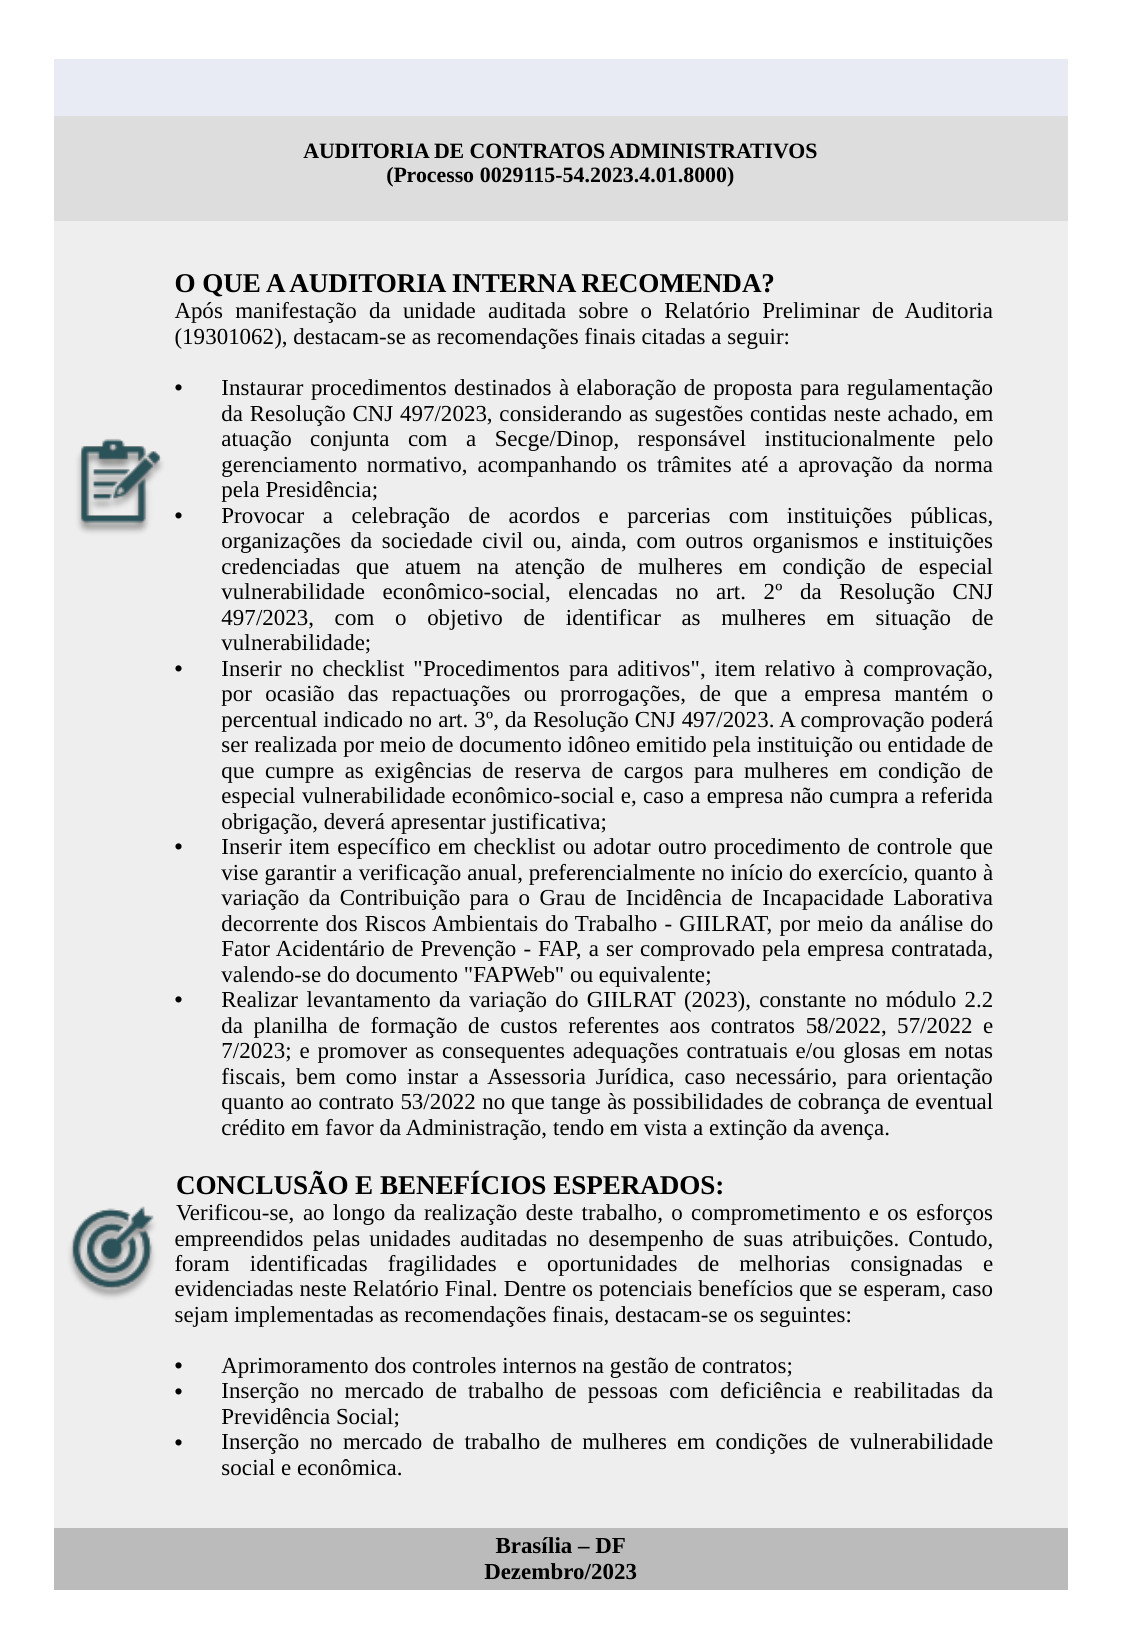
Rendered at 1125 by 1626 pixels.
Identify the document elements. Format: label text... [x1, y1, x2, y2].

table_cell AUDITORIA DE CONTRATOS ADMINISTRATIVOS (Processo 0029115-54.2023.4.01.8000) [54, 116, 1068, 221]
picture [57, 429, 176, 548]
table_header [54, 59, 1068, 116]
table_cell [54, 221, 142, 1195]
table_cell O QUE A AUDITORIA INTERNA RECOMENDA? Após manifestação da unidade auditada sobre o Relatório Preliminar de Auditoria (19301062), destacam-se as recomendações finais citadas a seguir: Instaurar procedimentos destinados à elaboração de proposta para regulamentação da Resolução CNJ 497/2023, considerando as sugestões contidas neste achado, em atuação conjunta com a Secge/Dinop, responsável institucionalmente pelo gerenciamento normativo, acompanhando os trâmites até a aprovação da norma pela Presidência; Provocar a celebração de acordos e parcerias com instituições públicas, organizações da sociedade civil ou, ainda, com outros organismos e instituições credenciadas que atuem na atenção de mulheres em condição de especial vulnerabilidade econômico-social, elencadas no art. 2º da Resolução CNJ 497/2023, com o objetivo de identificar as mulheres em situação de vulnerabilidade; Inserir no checklist "Procedimentos para aditivos", item relativo à comprovação, por ocasião das repactuações ou prorrogações, de que a empresa mantém o percentual indicado no art. 3º, da Resolução CNJ 497/2023. A comprovação poderá ser realizada por meio de documento idôneo emitido pela instituição ou entidade de que cumpre as exigências de reserva de cargos para mulheres em condição de especial vulnerabilidade econômico-social e, caso a empresa não cumpra a referida obrigação, deverá apresentar justificativa; Inserir item específico em checklist ou adotar outro procedimento de controle que vise garantir a verificação anual, preferencialmente no início do exercício, quanto à variação da Contribuição para o Grau de Incidência de Incapacidade Laborativa decorrente dos Riscos Ambientais do Trabalho - GIILRAT, por meio da análise do Fator Acidentário de Prevenção - FAP, a ser comprovado pela empresa contratada, valendo-se do documento "FAPWeb" ou equivalente; Realizar levantamento da variação do GIILRAT (2023), constante no módulo 2.2 da planilha de formação de custos referentes aos contratos 58/2022, 57/2022 e 7/2023; e promover as consequentes adequações contratuais e/ou glosas em notas fiscais, bem como instar a Assessoria Jurídica, caso necessário, para orientação quanto ao contrato 53/2022 no que tange às possibilidades de cobrança de eventual crédito em favor da Administração, tendo em vista a extinção da avença. CONCLUSÃO E BENEFÍCIOS ESPERADOS: Verificou-se, ao longo da realização deste trabalho, o comprometimento e os esforços empreendidos pelas unidades auditadas no desempenho de suas atribuições. Contudo, foram identificadas fragilidades e oportunidades de melhorias consignadas e evidenciadas neste Relatório Final. Dentre os potenciais benefícios que se esperam, caso sejam implementadas as recomendações finais, destacam-se os seguintes: Aprimoramento dos controles internos na gestão de contratos; Inserção no mercado de trabalho de pessoas com deficiência e reabilitadas da Previdência Social; Inserção no mercado de trabalho de mulheres em condições de vulnerabilidade social e econômica. [142, 221, 1027, 1528]
table_cell [1027, 221, 1068, 1528]
picture [54, 1195, 173, 1314]
table_cell [54, 1314, 142, 1528]
table_cell Brasília – DF Dezembro/2023 [54, 1528, 1068, 1590]
